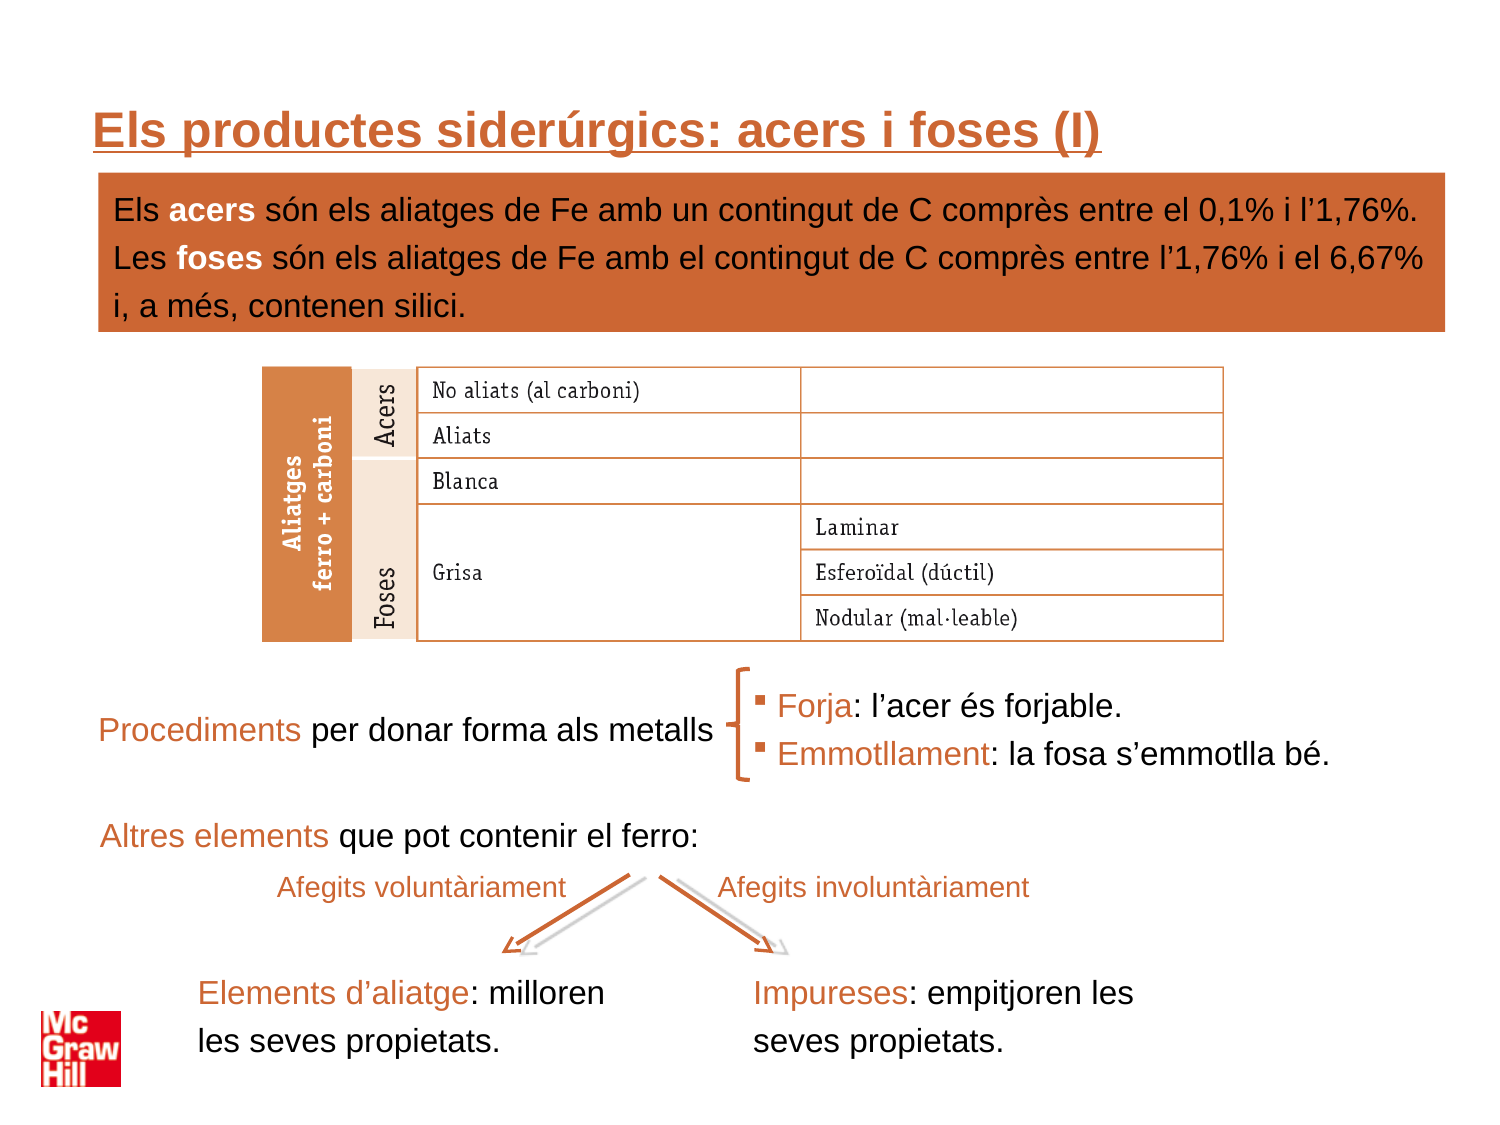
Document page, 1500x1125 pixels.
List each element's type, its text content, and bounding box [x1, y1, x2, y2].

text_box Procediments per donar forma als metalls [83, 692, 735, 756]
text_box Altres elements que pot contenir el ferro: [85, 798, 853, 863]
text_box Impureses: empitjoren les seves propietats. [738, 955, 1152, 1068]
picture [253, 361, 1237, 653]
text_box Afegits involuntàriament [702, 860, 1046, 912]
text_box Forja: l’acer és forjable. Emmotllament: la fosa s’emmotlla bé. [737, 668, 1353, 780]
text_box Elements d’aliatge: milloren les seves propietats. [183, 955, 660, 1068]
text_box Afegits voluntàriament [262, 860, 585, 912]
text_box Els acers són els aliatges de Fe amb un contingut de C comprès entre el 0,1% i l’1,76%. Les foses són els aliatges de Fe amb el contingut de C comprès entre l’1,76% i el 6,67% i, a més, contenen silici. [98, 172, 1446, 332]
text_box Els productes siderúrgics: acers i foses (I) [78, 90, 1482, 166]
chart [41, 1011, 121, 1087]
